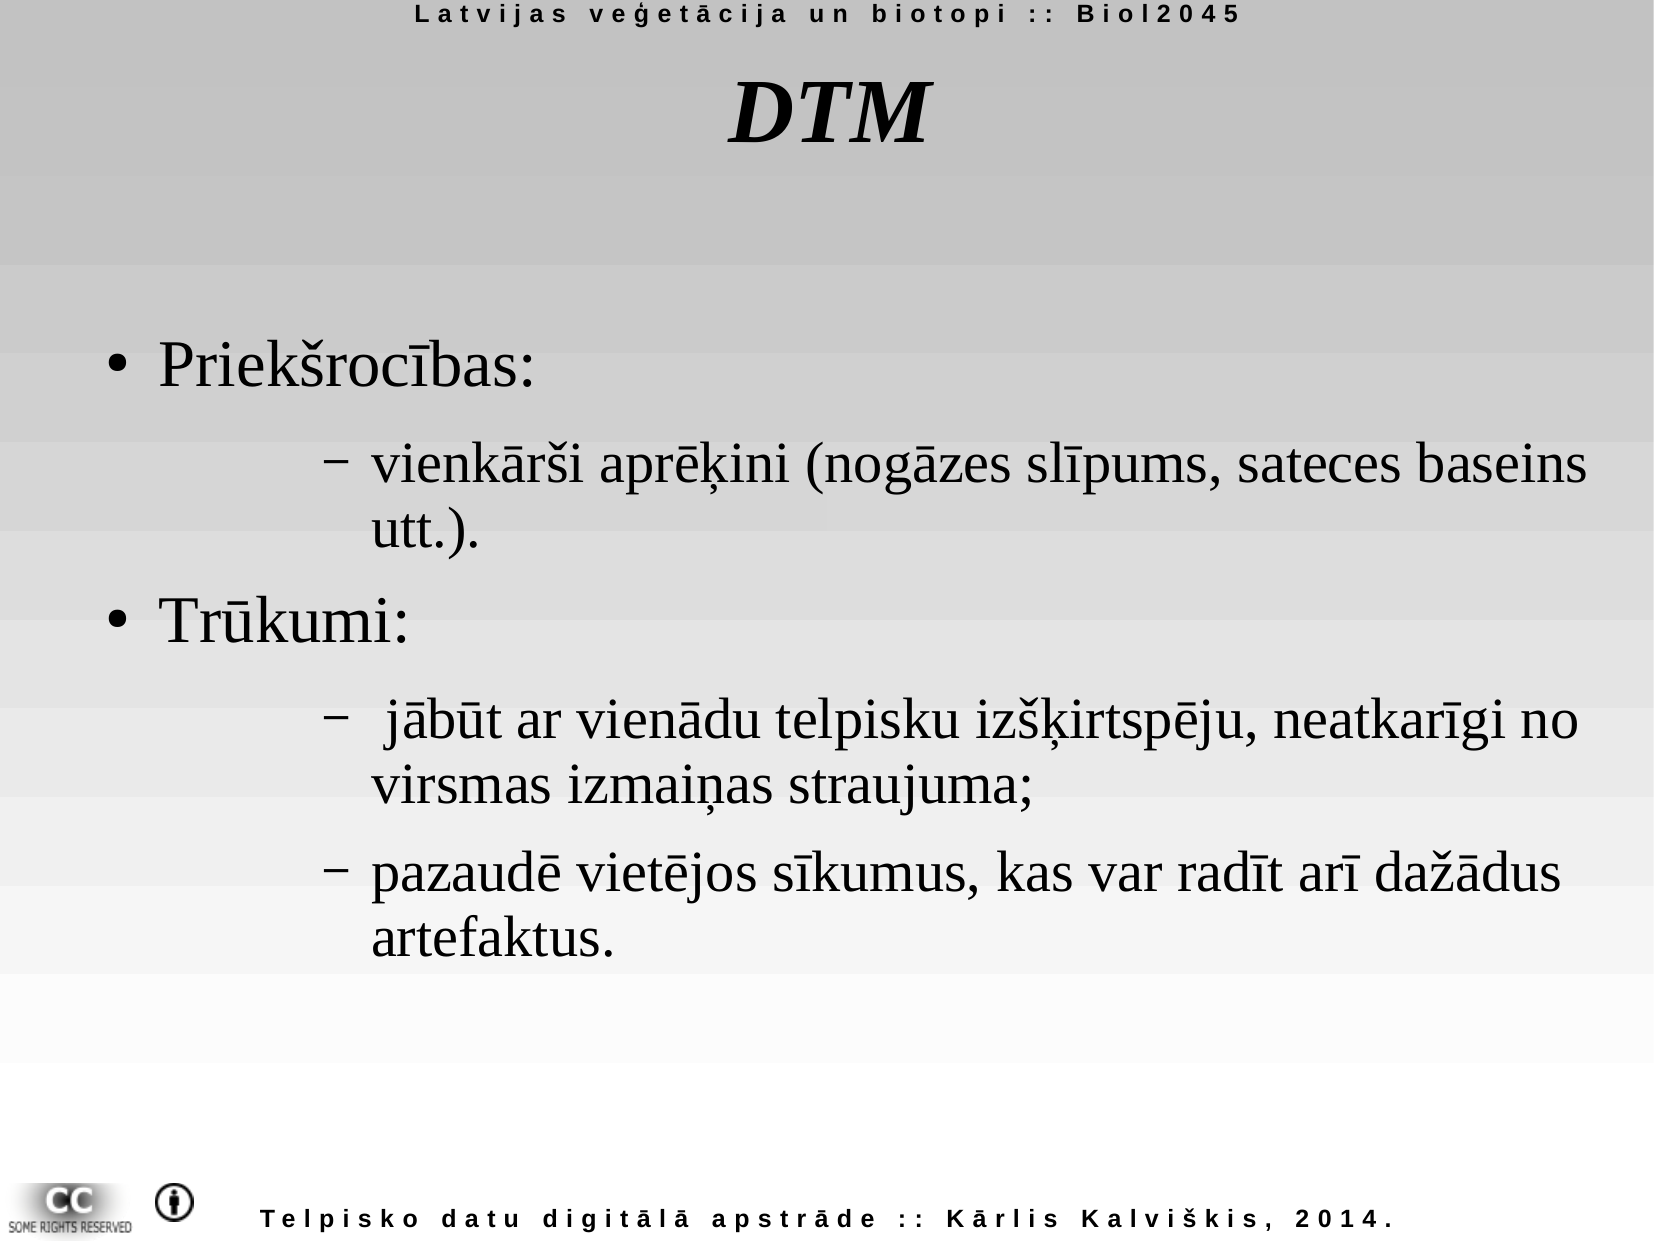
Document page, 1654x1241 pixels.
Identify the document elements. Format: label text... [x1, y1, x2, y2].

list Priekšrocības: vienkārši aprēķini (nogāzes slīpums, sateces baseins utt.). Trūkumi: jābūt ar vienādu telpisku izšķirtspēju, neatkarīgi no virsmas izmaiņas straujuma; pazaudē vietējos sīkumus, kas var radīt arī dažādus artefaktus. [87, 327, 1602, 1172]
title DTM [34, 61, 1626, 296]
picture [0, 0, 1654, 1241]
